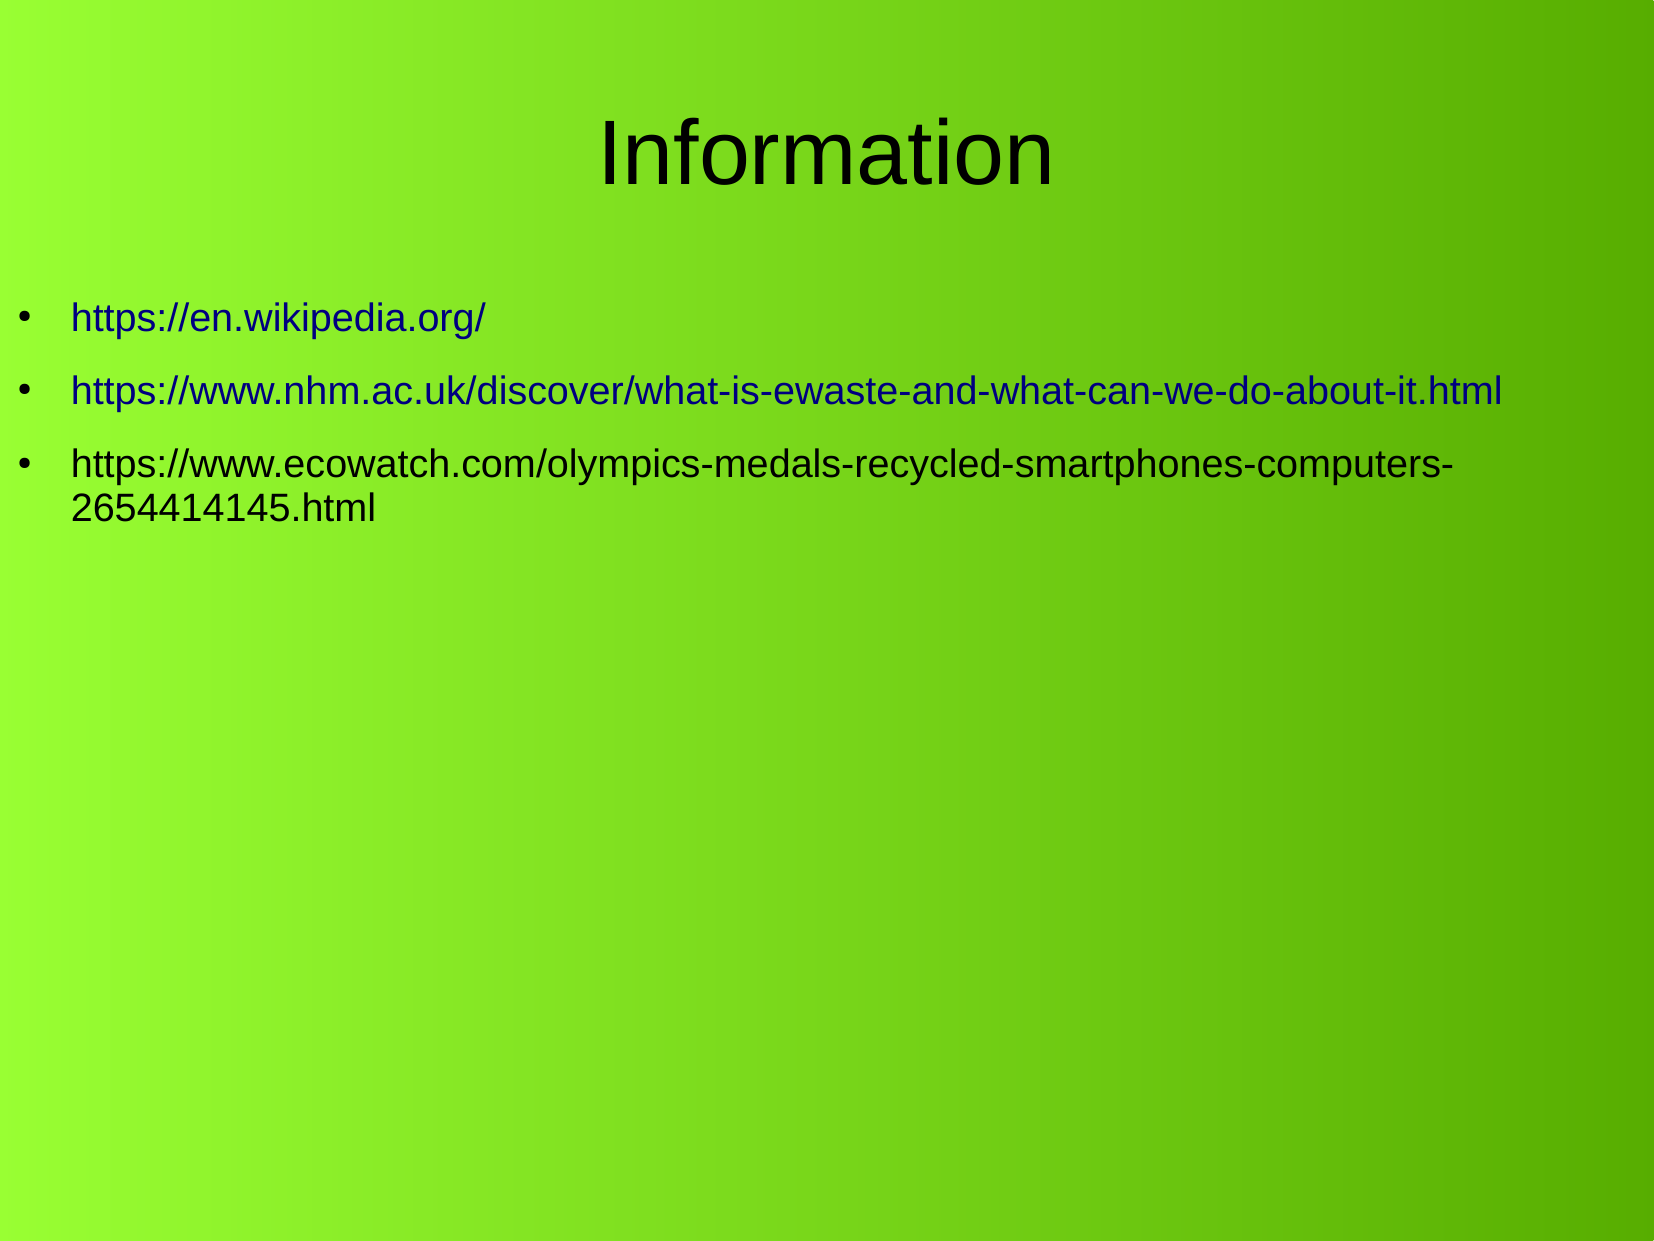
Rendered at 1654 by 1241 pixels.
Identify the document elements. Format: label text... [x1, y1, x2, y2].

title Information [82, 49, 1571, 257]
list https://en.wikipedia.org/ https://www.nhm.ac.uk/discover/what-is-ewaste-and-what-can-we-do-about-it.html https://www.ecowatch.com/olympics-medals-recycled-smartphones-computers-2654414145.html [0, 295, 1654, 1114]
